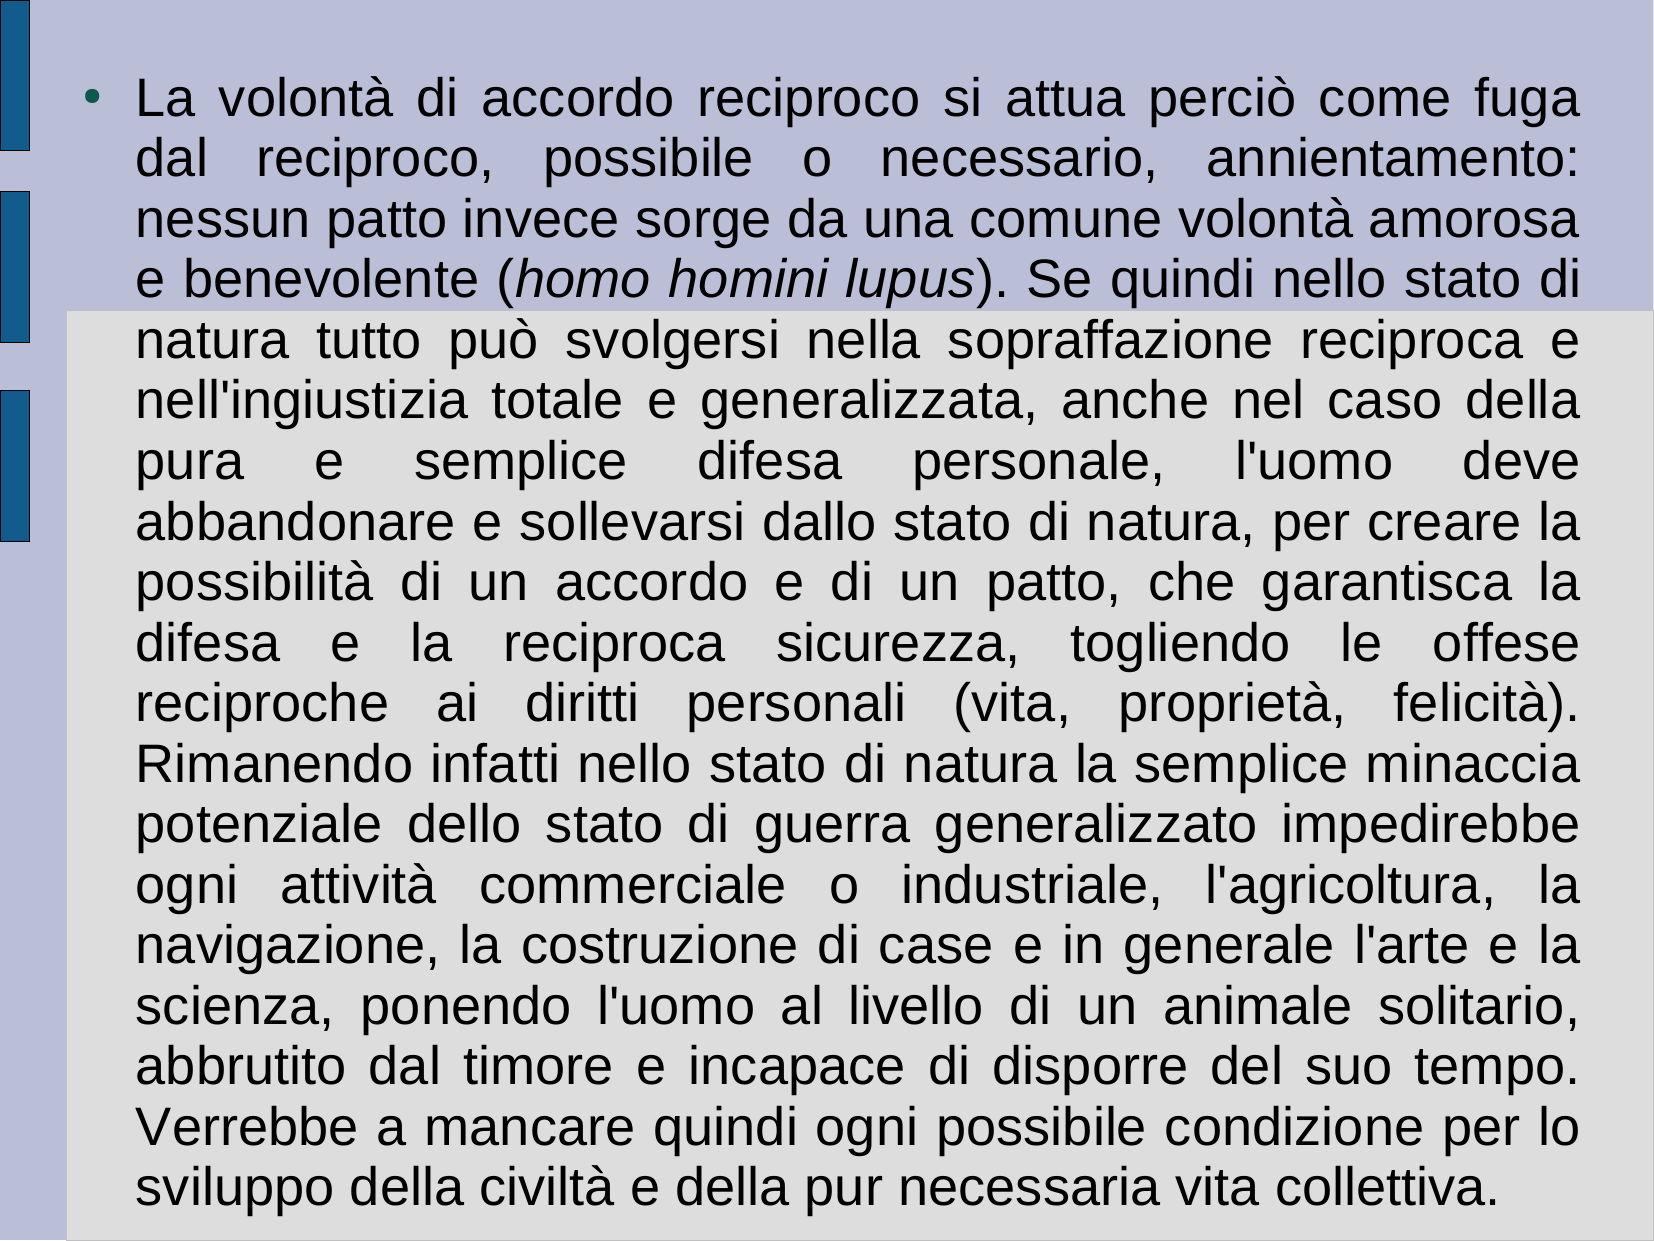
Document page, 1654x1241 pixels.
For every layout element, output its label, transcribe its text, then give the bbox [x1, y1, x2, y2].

list La volontà di accordo reciproco si attua perciò come fuga dal reciproco, possibile o necessario, annientamento: nessun patto invece sorge da una comune volontà amorosa e benevolente (homo homini lupus). Se quindi nello stato di natura tutto può svolgersi nella sopraffazione reciproca e nell'ingiustizia totale e generalizzata, anche nel caso della pura e semplice difesa personale, l'uomo deve abbandonare e sollevarsi dallo stato di natura, per creare la possibilità di un accordo e di un patto, che garantisca la difesa e la reciproca sicurezza, togliendo le offese reciproche ai diritti personali (vita, proprietà, felicità). Rimanendo infatti nello stato di natura la semplice minaccia potenziale dello stato di guerra generalizzato impedirebbe ogni attività commerciale o industriale, l'agricoltura, la navigazione, la costruzione di case e in generale l'arte e la scienza, ponendo l'uomo al livello di un animale solitario, abbrutito dal timore e incapace di disporre del suo tempo. Verrebbe a mancare quindi ogni possibile condizione per lo sviluppo della civiltà e della pur necessaria vita collettiva. [64, 67, 1583, 1218]
